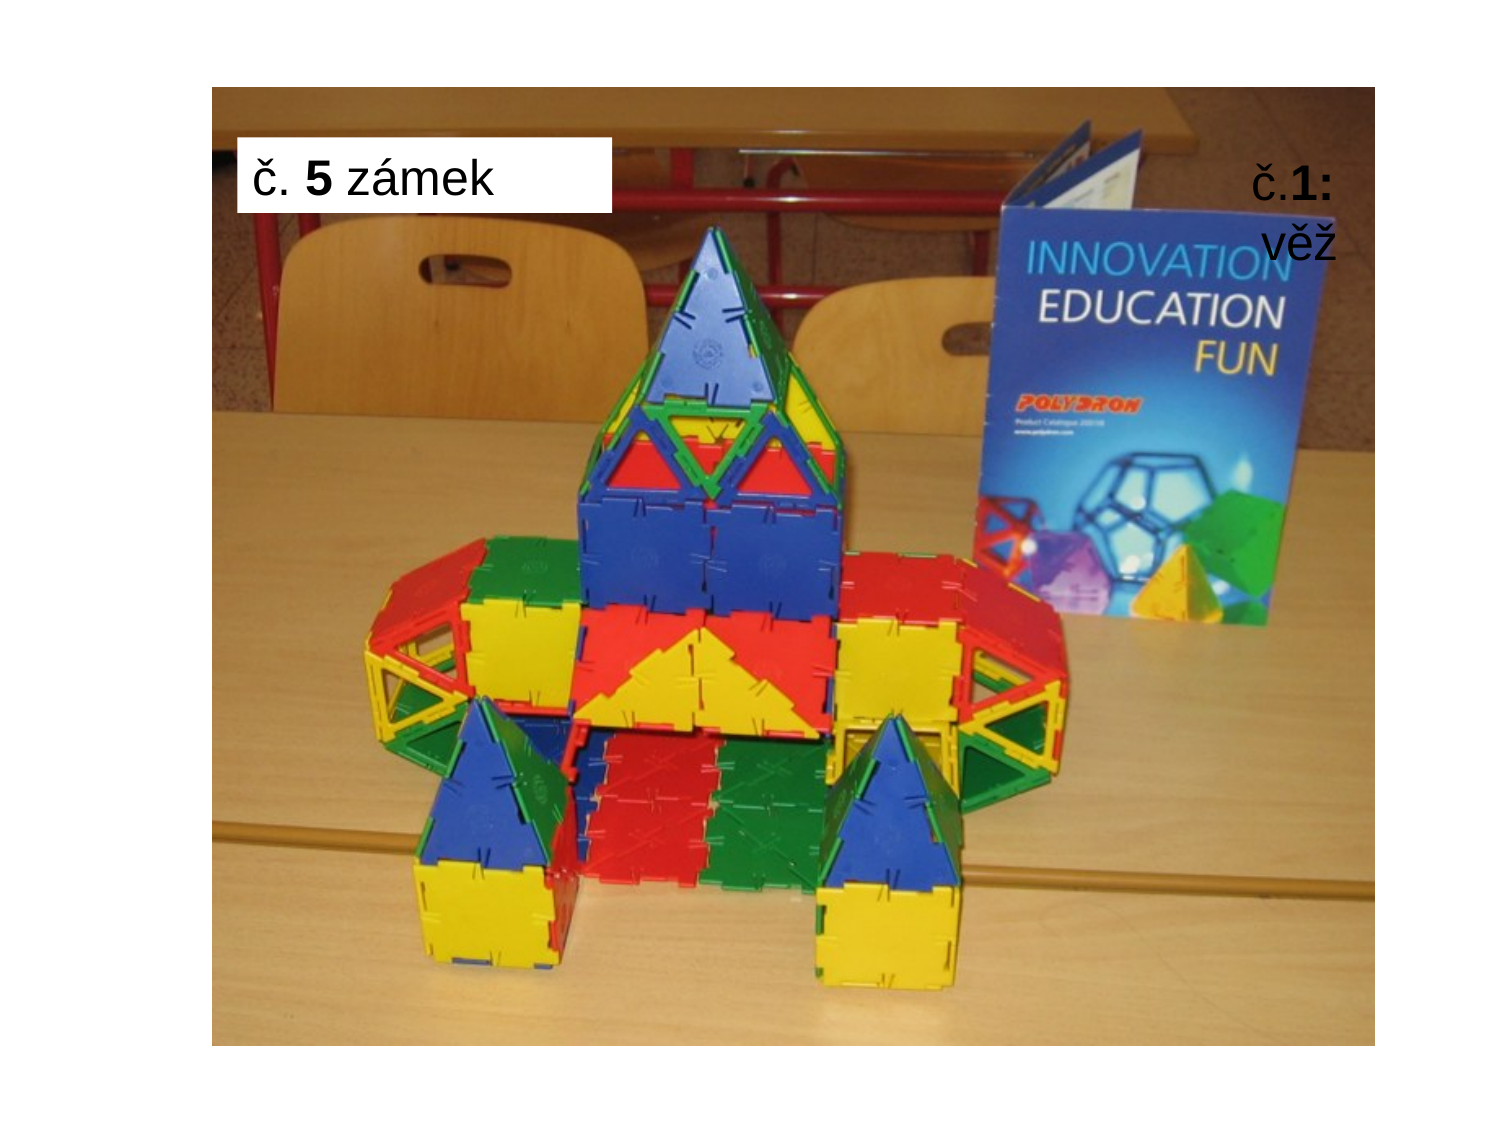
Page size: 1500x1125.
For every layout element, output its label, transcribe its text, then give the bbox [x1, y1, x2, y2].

picture [212, 87, 1375, 1046]
text_box č. 5 zámek [237, 137, 613, 213]
text_box č.1: věž [1174, 82, 1425, 338]
